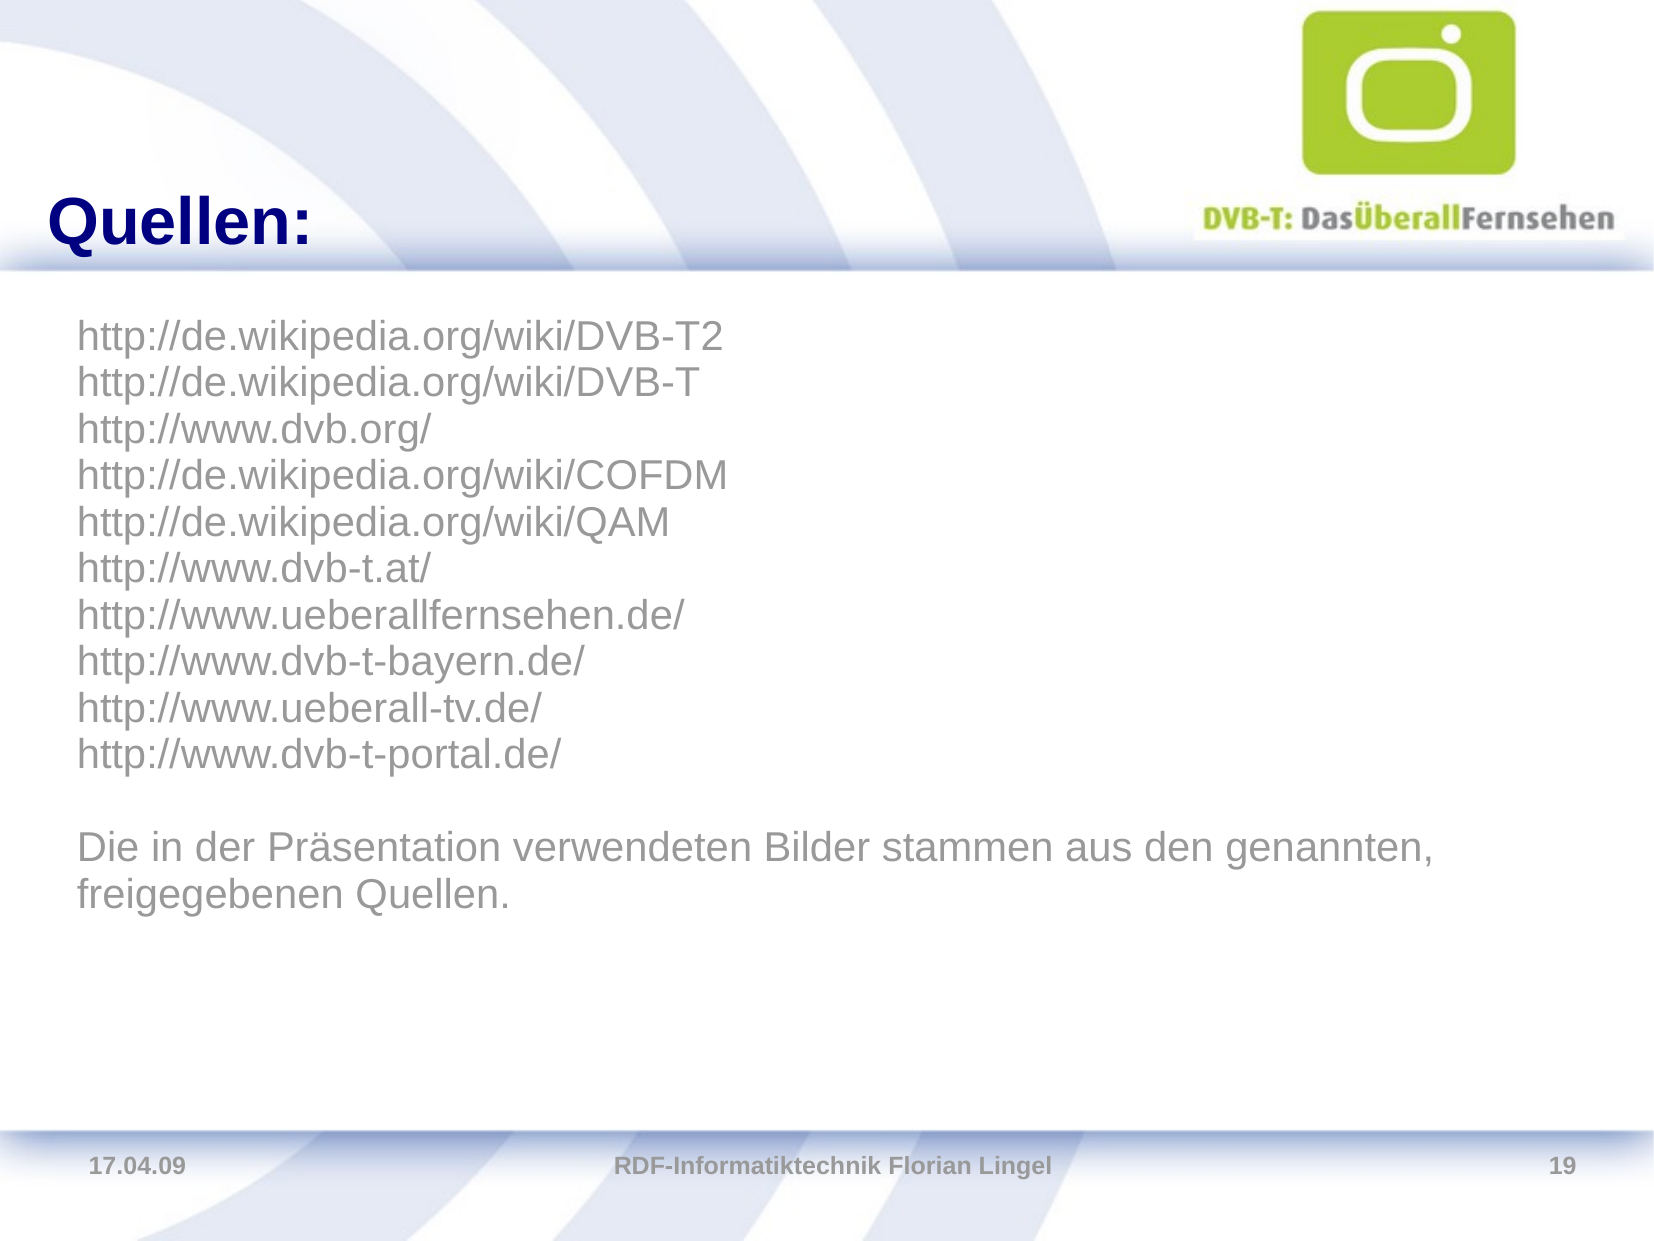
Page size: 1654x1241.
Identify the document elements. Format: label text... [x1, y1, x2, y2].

subtitle http://de.wikipedia.org/wiki/DVB-T2 http://de.wikipedia.org/wiki/DVB-T http://www.dvb.org/ http://de.wikipedia.org/wiki/COFDM http://de.wikipedia.org/wiki/QAM http://www.dvb-t.at/ http://www.ueberallfernsehen.de/ http://www.dvb-t-bayern.de/ http://www.ueberall-tv.de/ http://www.dvb-t-portal.de/ Die in der Präsentation verwendeten Bilder stammen aus den genannten, freigegebenen Quellen. [76, 302, 1565, 1002]
picture [0, 0, 1654, 1241]
title Quellen: [47, 177, 1063, 266]
